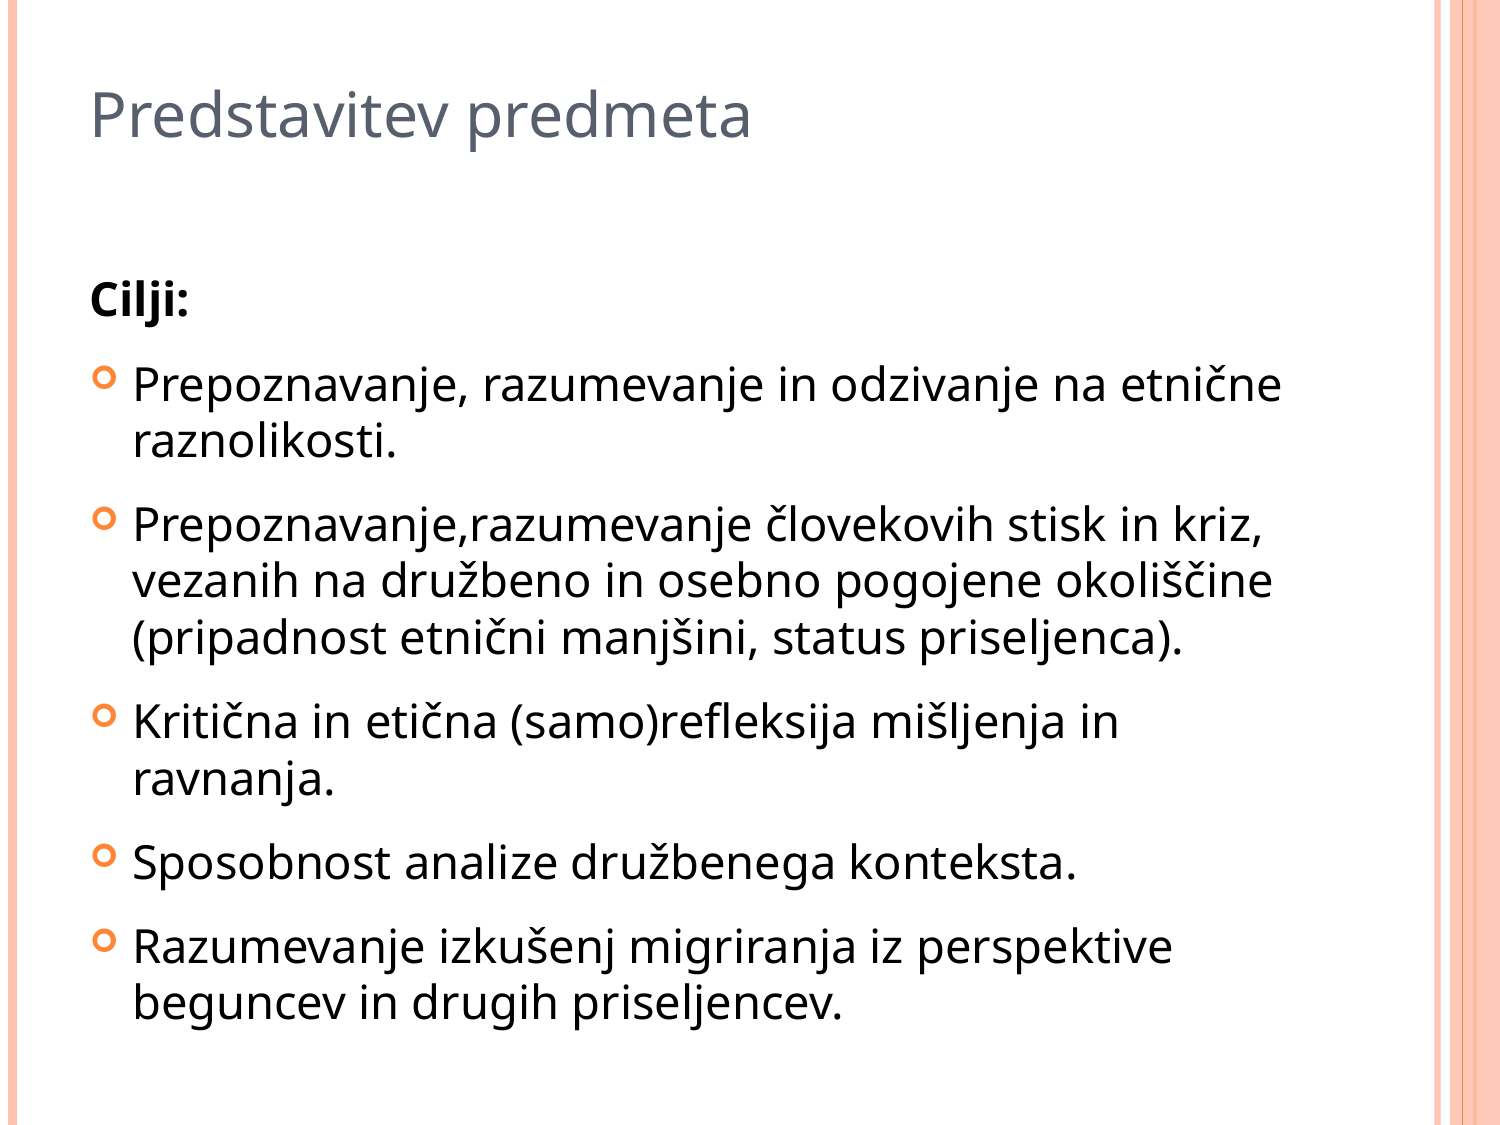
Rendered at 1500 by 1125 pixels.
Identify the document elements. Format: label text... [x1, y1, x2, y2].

title Predstavitev predmeta [75, 45, 1300, 233]
list Cilji: Prepoznavanje, razumevanje in odzivanje na etnične raznolikosti. Prepoznavanje,razumevanje človekovih stisk in kriz, vezanih na družbeno in osebno pogojene okoliščine (pripadnost etnični manjšini, status priseljenca). Kritična in etična (samo)refleksija mišljenja in ravnanja. Sposobnost analize družbenega konteksta. Razumevanje izkušenj migriranja iz perspektive beguncev in drugih priseljencev. [75, 262, 1300, 1062]
